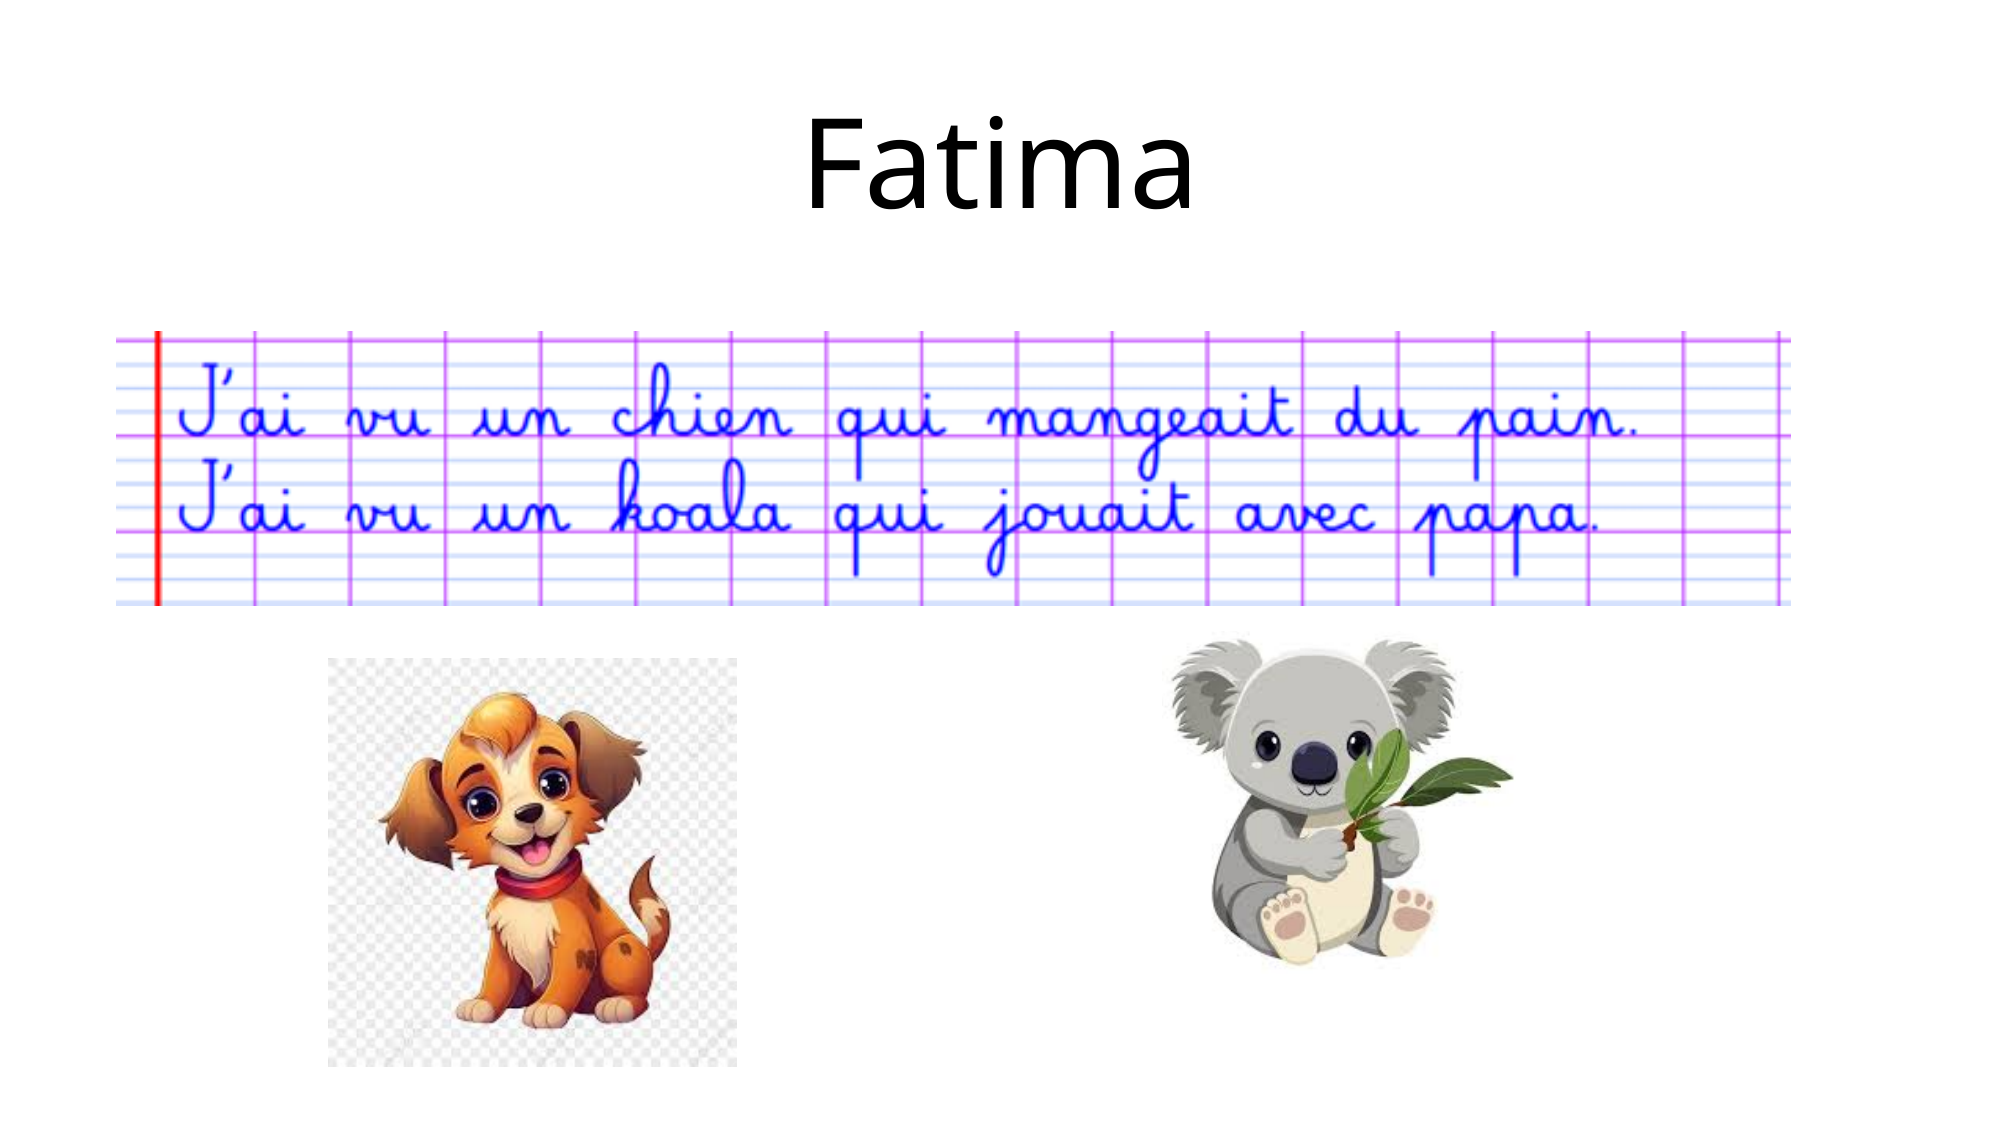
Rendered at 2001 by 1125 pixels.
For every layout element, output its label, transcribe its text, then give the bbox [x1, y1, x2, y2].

picture [116, 331, 1791, 606]
picture [328, 658, 737, 1068]
picture [1162, 631, 1523, 974]
title Fatima [137, 59, 1863, 278]
